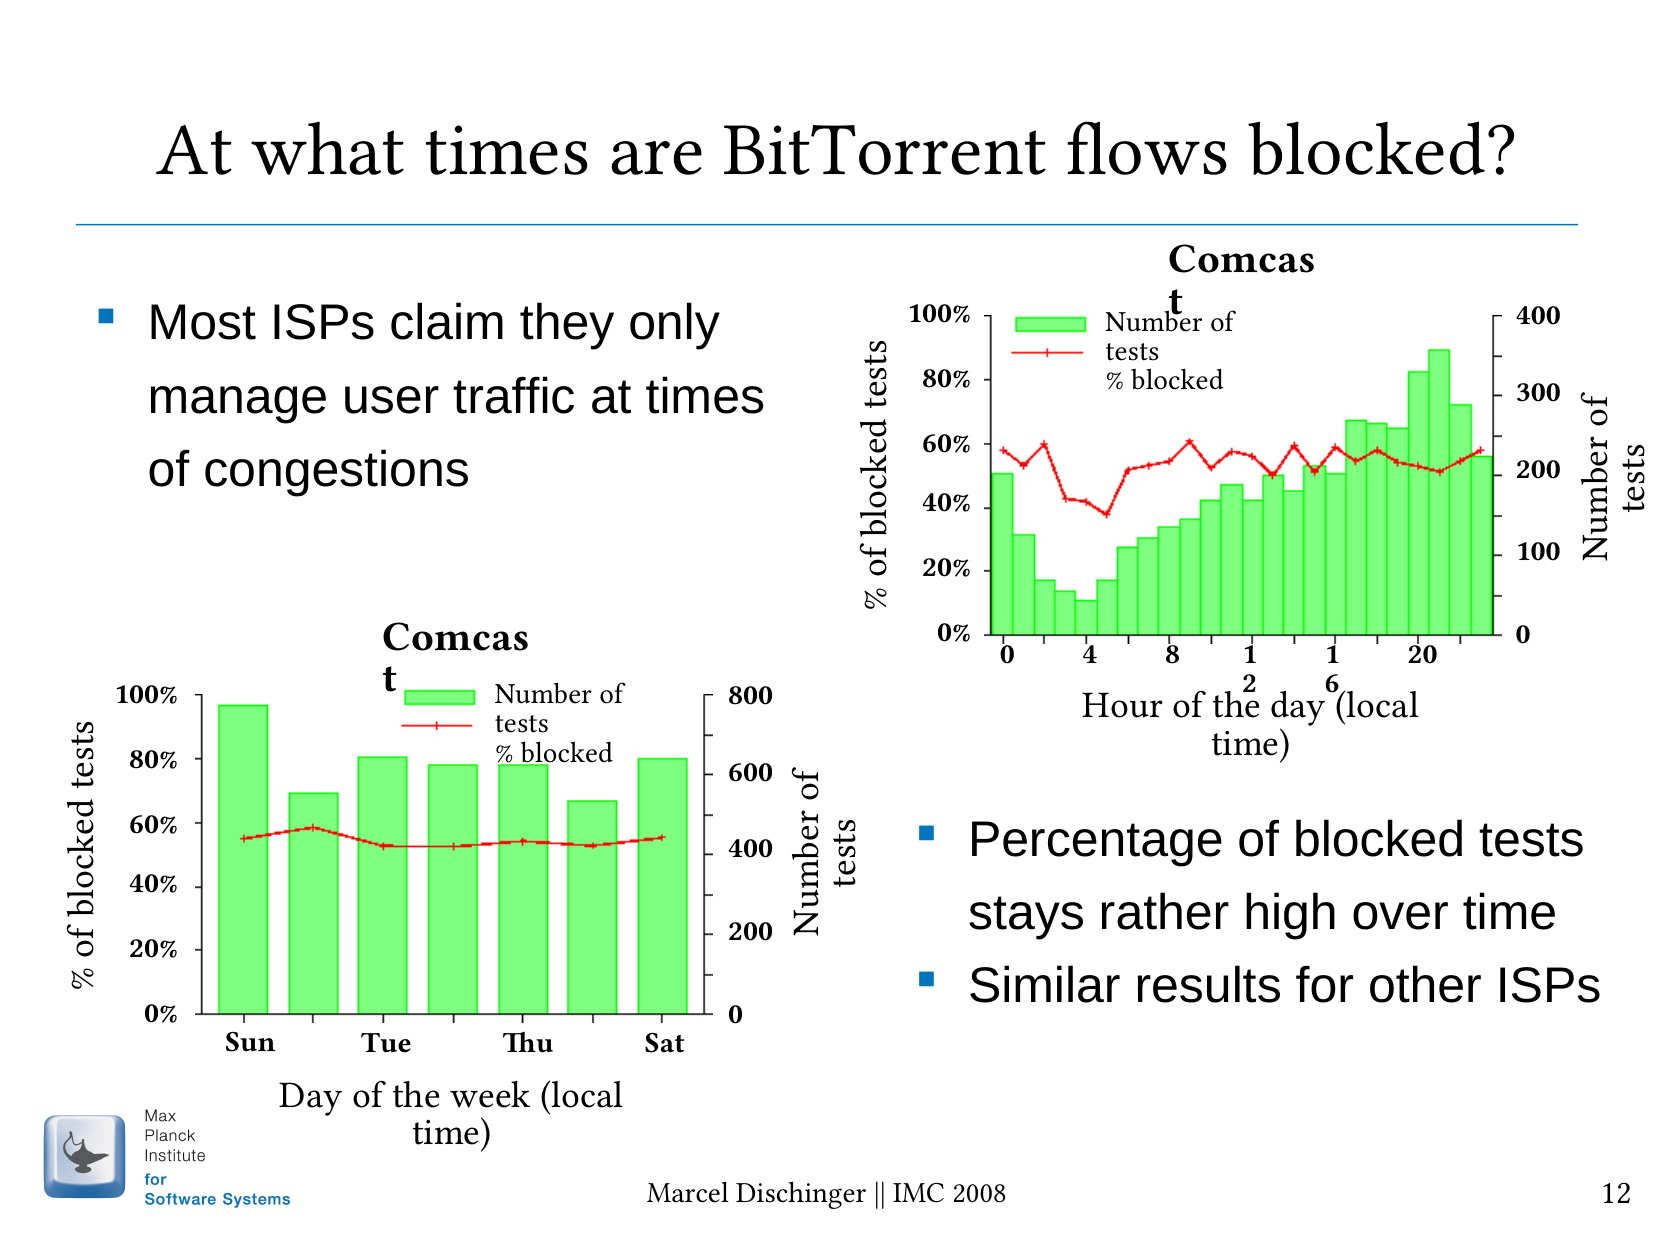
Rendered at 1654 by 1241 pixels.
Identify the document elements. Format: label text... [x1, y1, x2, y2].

text_box 60% [115, 802, 193, 851]
text_box 100% [98, 672, 193, 721]
text_box 100 [1500, 530, 1570, 579]
text_box 20% [908, 545, 986, 595]
text_box 40% [115, 861, 193, 910]
text_box 0 [713, 992, 763, 1041]
text_box 80% [115, 737, 193, 786]
text_box Tue [346, 1021, 428, 1070]
picture [525, 751, 531, 761]
text_box 0 [1500, 612, 1550, 662]
text_box 600 [713, 750, 798, 799]
text_box Number of tests [781, 719, 840, 988]
text_box Number of tests [1570, 341, 1628, 617]
text_box Number of tests % blocked [480, 673, 698, 751]
list Most ISPs claim they only manage user traffic at times of congestions [77, 277, 772, 551]
text_box Sun [210, 1023, 293, 1070]
text_box 0% [126, 991, 193, 1040]
text_box 4 [1067, 633, 1117, 680]
text_box 400 [713, 827, 798, 876]
text_box 400 [1501, 293, 1585, 343]
text_box 200 [1501, 447, 1570, 496]
text_box Comcast [1153, 232, 1340, 295]
text_box 16 [1309, 633, 1370, 680]
text_box 40% [908, 481, 986, 530]
text_box % of blocked tests [849, 315, 908, 636]
text_box 0 [985, 633, 1034, 682]
text_box Thu [488, 1021, 570, 1070]
text_box Comcast [367, 610, 554, 673]
picture [1136, 378, 1142, 388]
text_box 60% [908, 421, 986, 471]
picture [195, 687, 713, 1023]
text_box Hour of the day (local time) [1024, 680, 1478, 739]
picture [1157, 378, 1164, 388]
text_box Day of the week (local time) [226, 1070, 679, 1128]
text_box 12 [1227, 633, 1287, 680]
text_box 80% [908, 356, 986, 406]
text_box 300 [1501, 370, 1570, 420]
picture [546, 751, 553, 761]
picture [984, 314, 1502, 644]
text_box 200 [713, 909, 798, 959]
text_box 800 [713, 673, 798, 723]
text_box 0% [919, 610, 986, 660]
text_box 8 [1150, 633, 1200, 680]
text_box 100% [891, 292, 986, 341]
text_box 20% [115, 926, 193, 975]
text_box % of blocked tests [56, 695, 115, 1017]
text_box Sat [629, 1021, 712, 1070]
title At what times are BitTorrent flows blocked? [54, 51, 1621, 252]
list Percentage of blocked tests stays rather high over time Similar results for other ISPs [897, 794, 1604, 1083]
text_box Number of tests % blocked [1090, 300, 1309, 378]
text_box 20 [1392, 633, 1461, 680]
